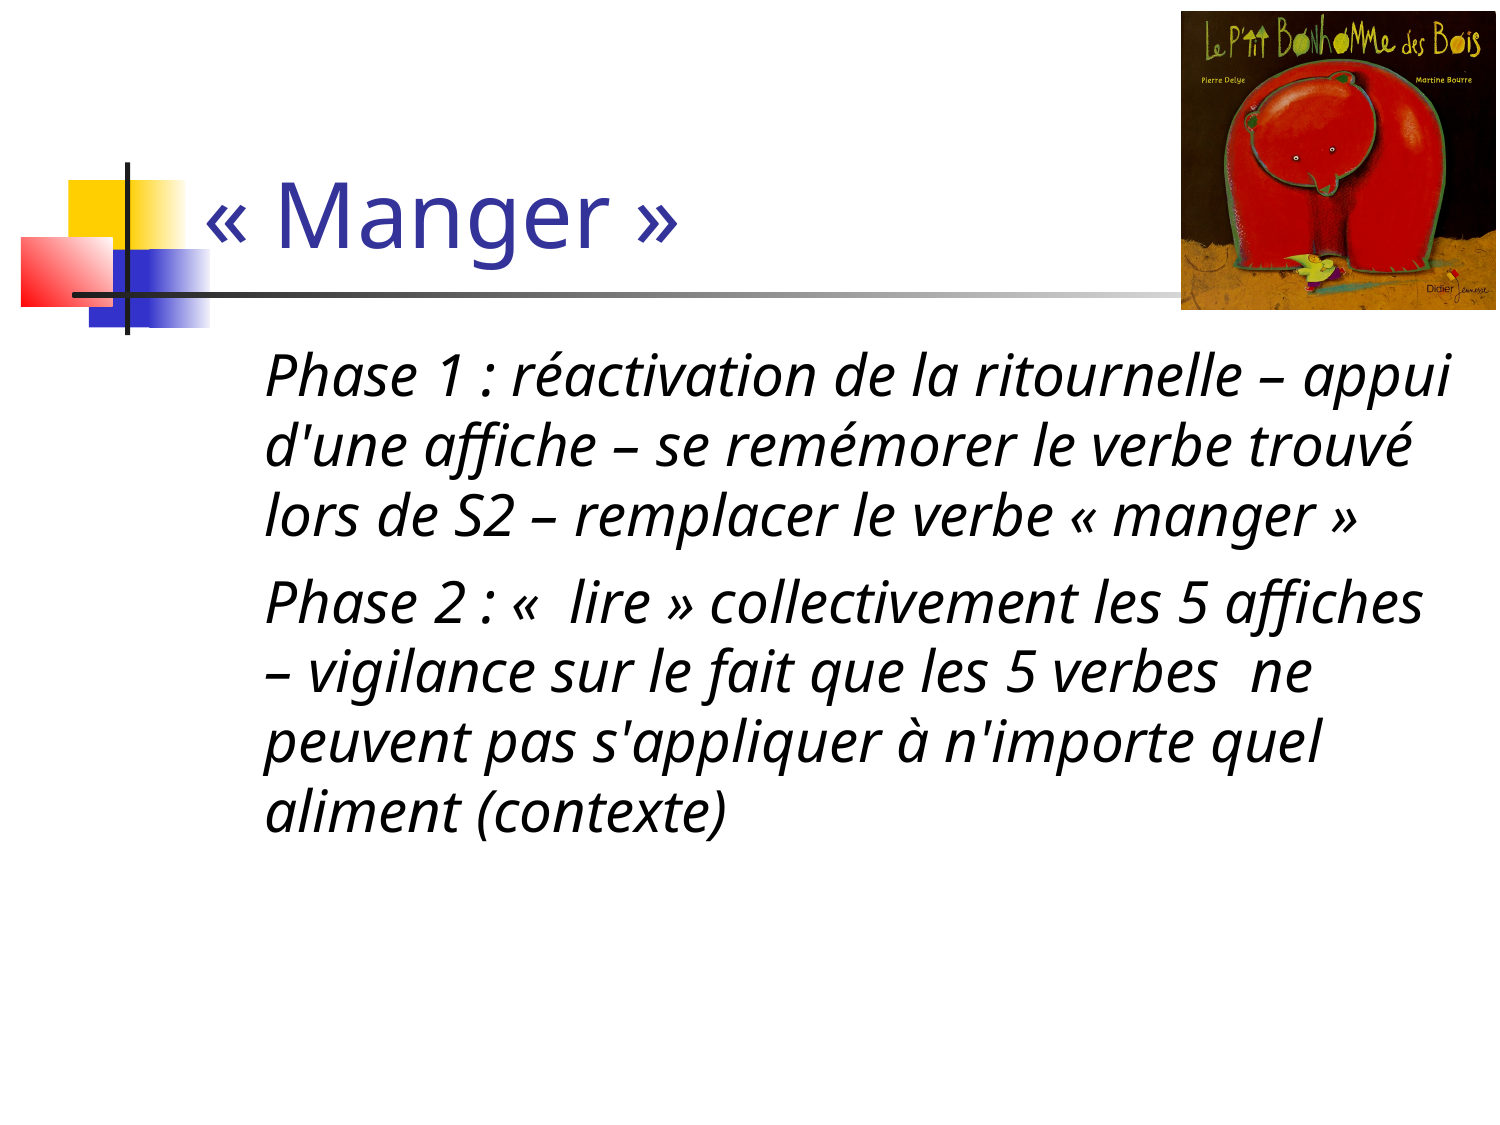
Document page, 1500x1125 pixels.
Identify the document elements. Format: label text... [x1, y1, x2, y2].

title « Manger » [188, 35, 1181, 275]
picture [1181, 11, 1496, 310]
list Phase 1 : réactivation de la ritournelle – appui d'une affiche – se remémorer le verbe trouvé lors de S2 – remplacer le verbe « manger » Phase 2 : « lire » collectivement les 5 affiches – vigilance sur le fait que les 5 verbes ne peuvent pas s'appliquer à n'importe quel aliment (contexte) [193, 330, 1469, 1006]
